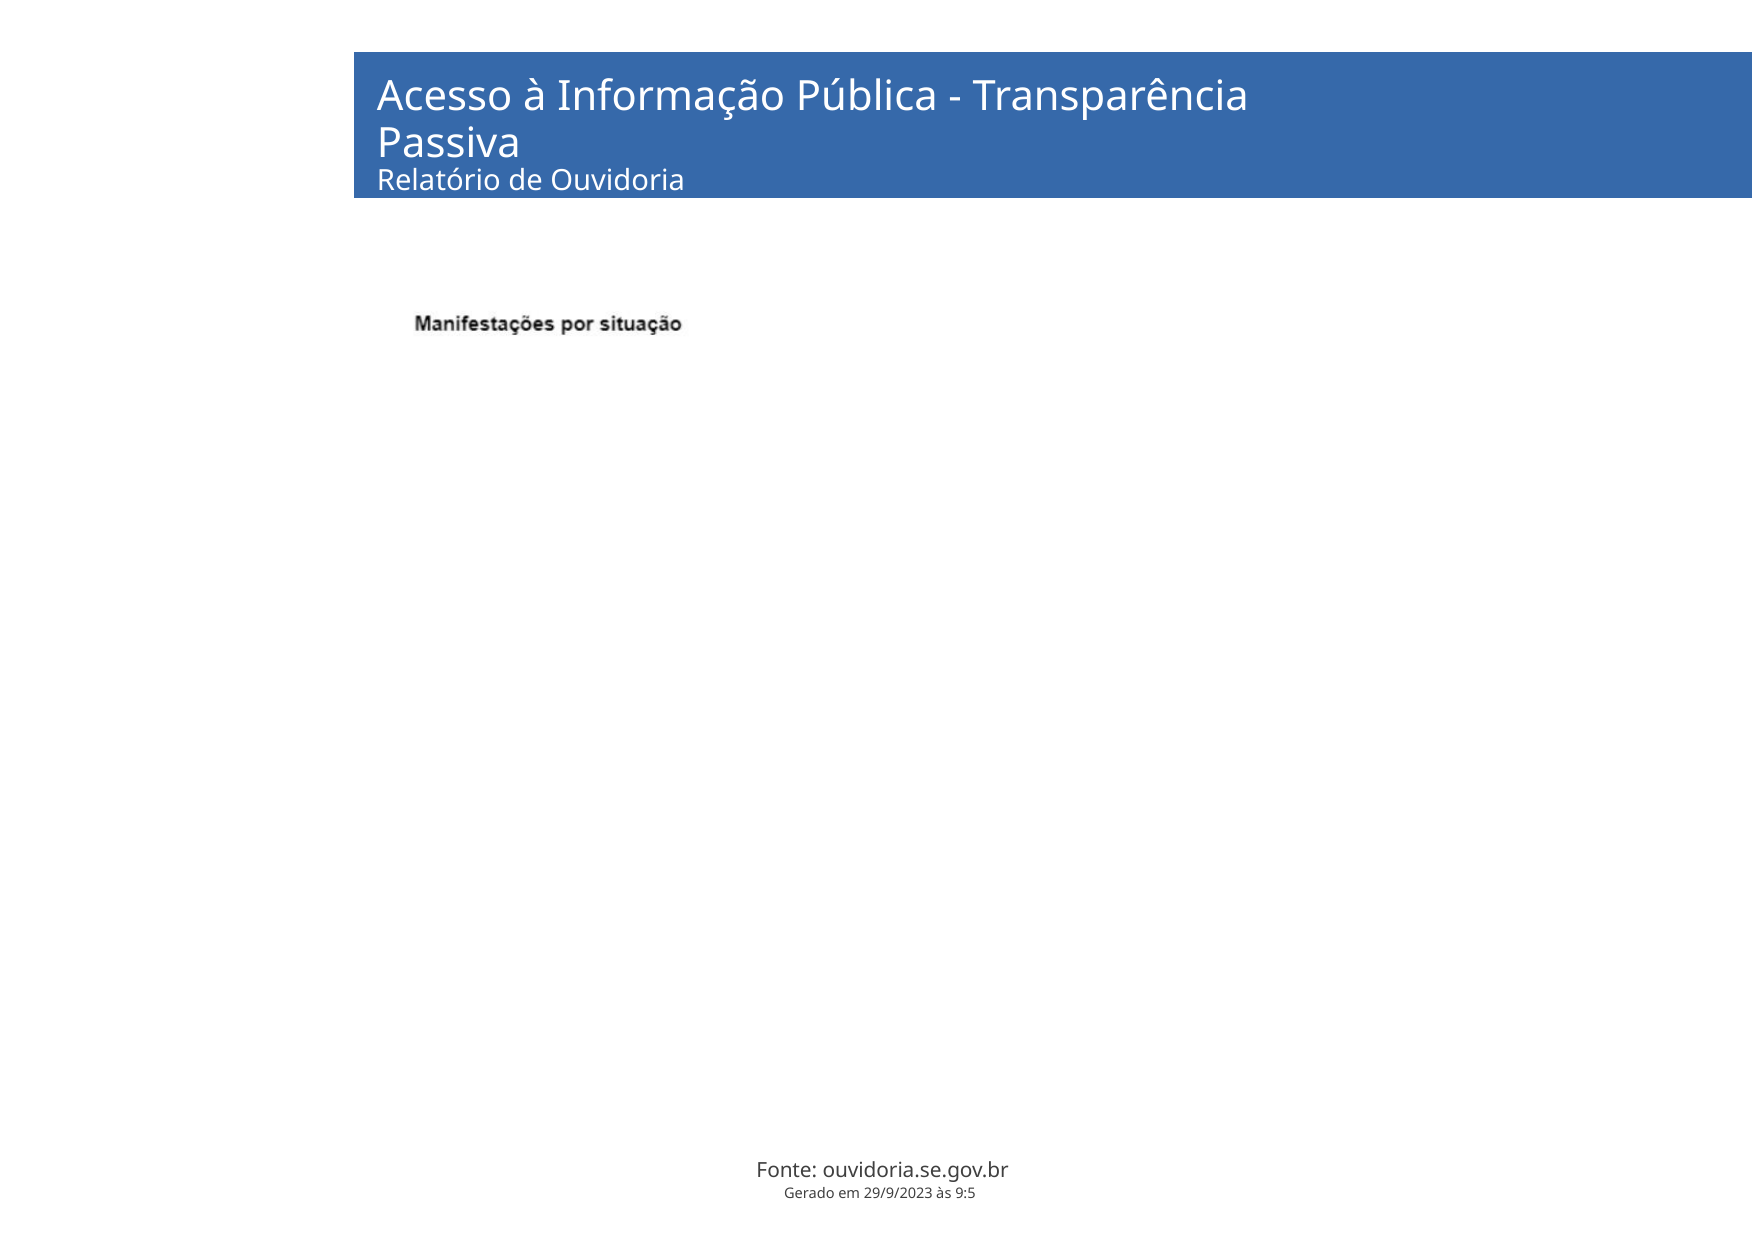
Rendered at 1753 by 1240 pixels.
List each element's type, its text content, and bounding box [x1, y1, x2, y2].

text_box Acesso à Informação Pública - Transparência Passiva Relatório de Ouvidoria EMSETUR - Janeiro a Dezembro de 2020 [376, 72, 1403, 228]
text_box Fonte: ouvidoria.se.gov.br [756, 1158, 1023, 1182]
text_box [354, 52, 1752, 198]
text_box [155, 211, 1599, 1028]
text_box Gerado em 29/9/2023 às 9:5 [784, 1184, 995, 1202]
